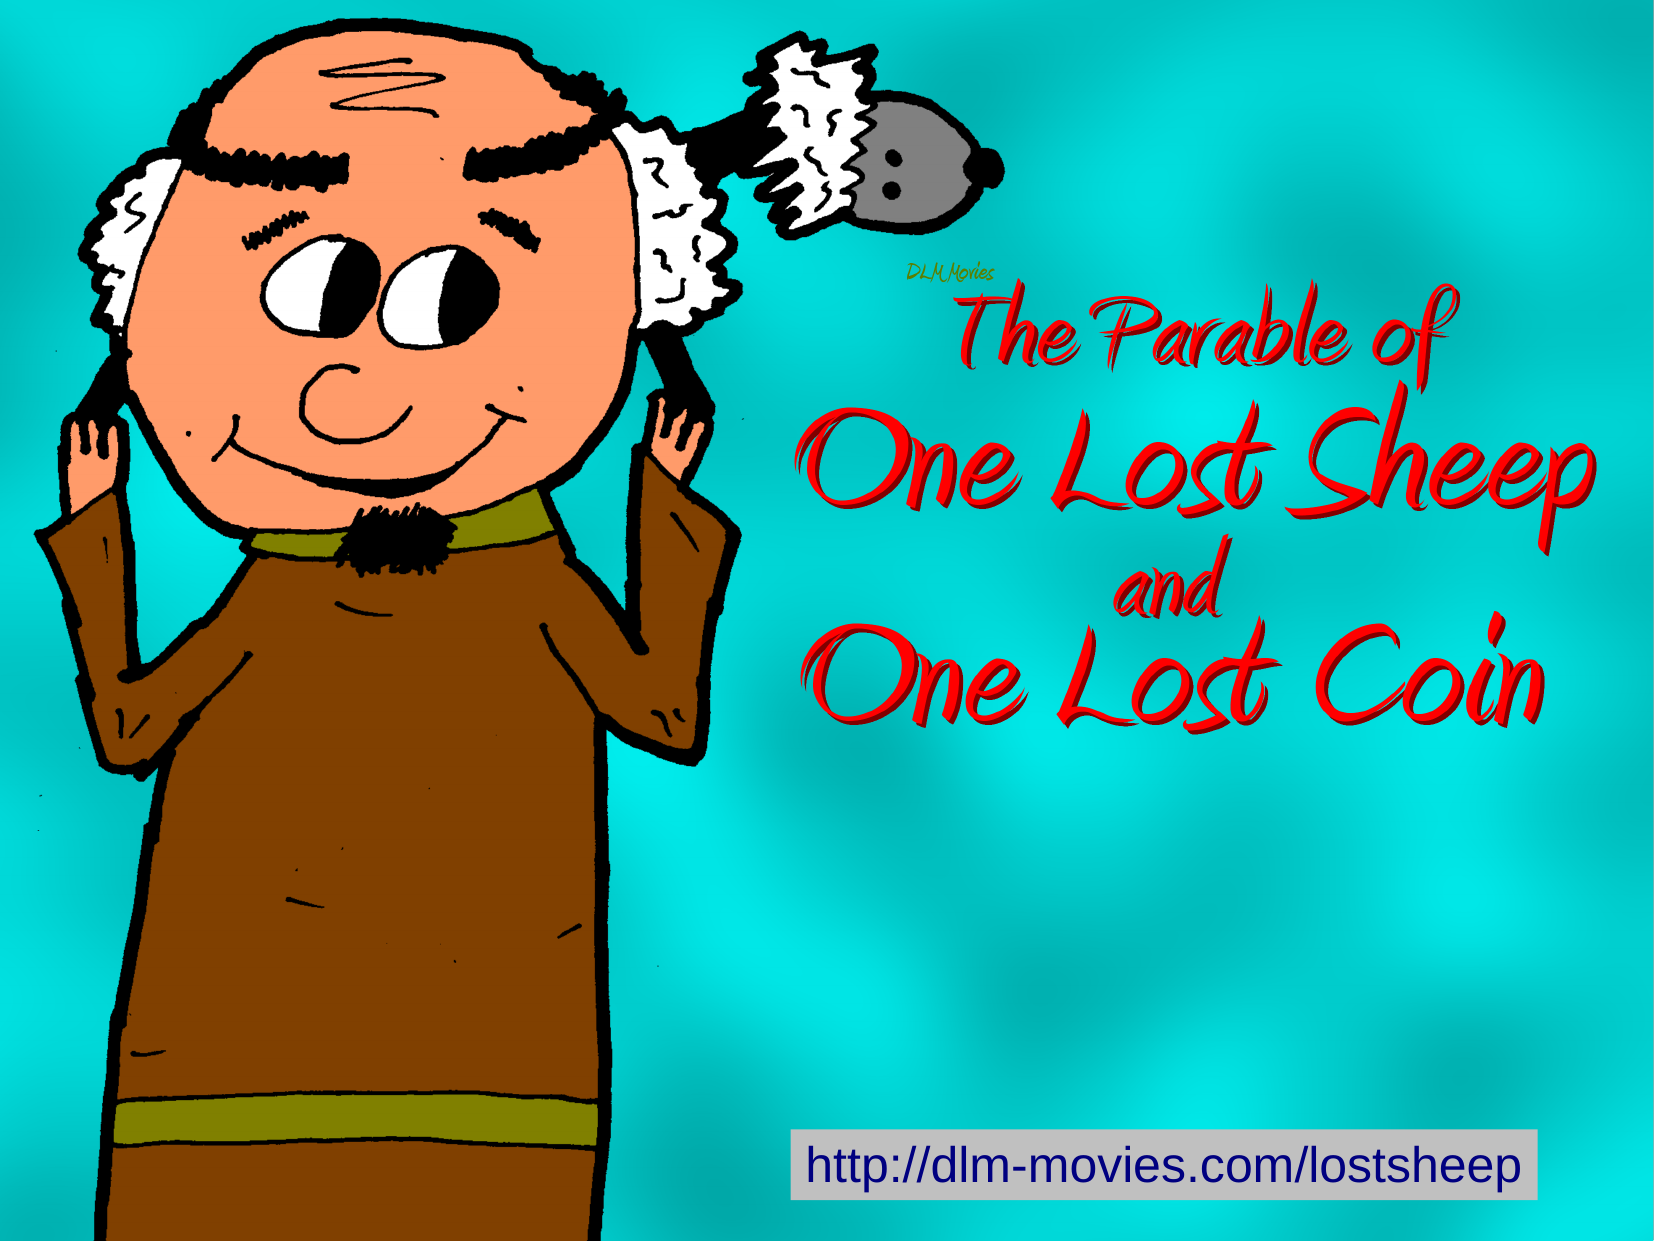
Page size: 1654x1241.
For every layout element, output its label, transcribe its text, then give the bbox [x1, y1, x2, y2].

picture [0, 0, 1654, 1241]
text_box http://dlm-movies.com/lostsheep [790, 1129, 1538, 1201]
